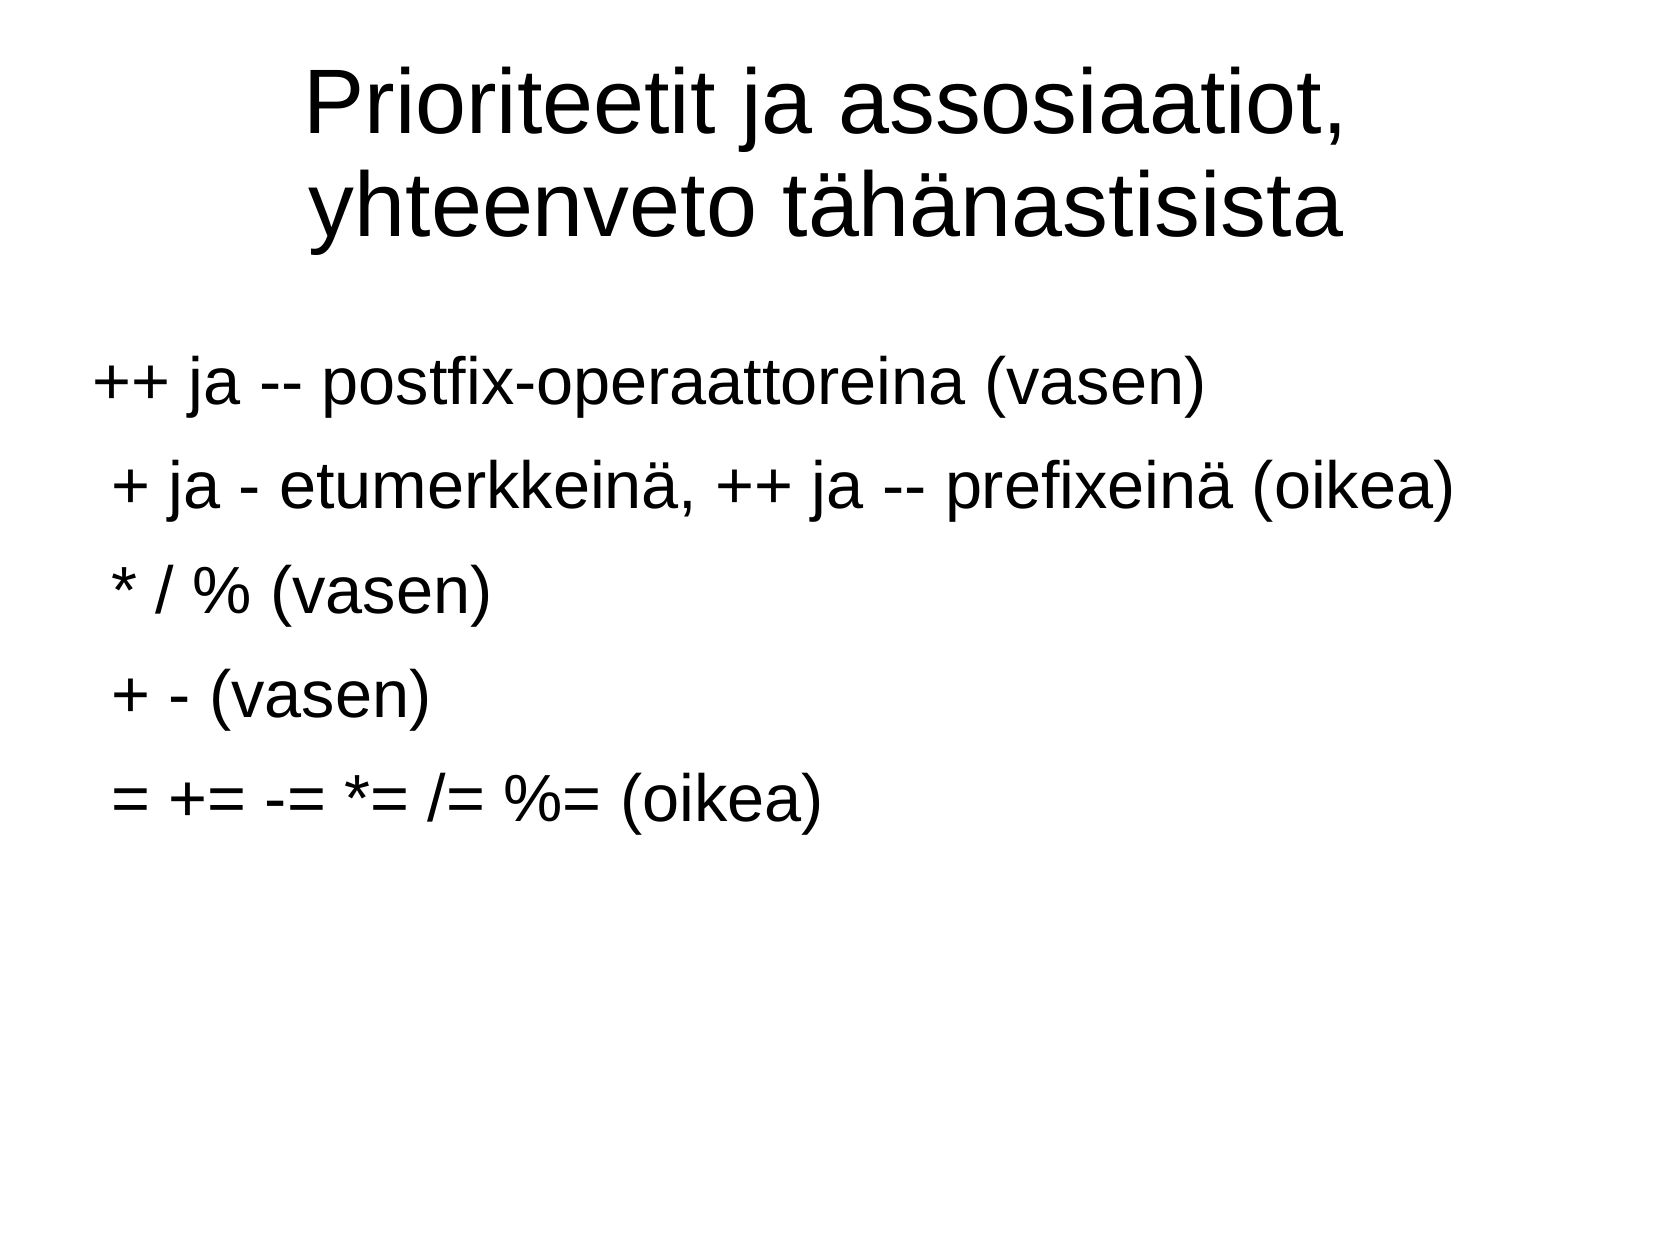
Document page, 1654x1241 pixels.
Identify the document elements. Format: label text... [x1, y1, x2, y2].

title Prioriteetit ja assosiaatiot, yhteenveto tähänastisista [82, 49, 1571, 257]
list ++ ja -- postfix-operaattoreina (vasen) + ja - etumerkkeinä, ++ ja -- prefixeinä (oikea) * / % (vasen) + - (vasen) = += -= *= /= %= (oikea) [75, 343, 1564, 1163]
